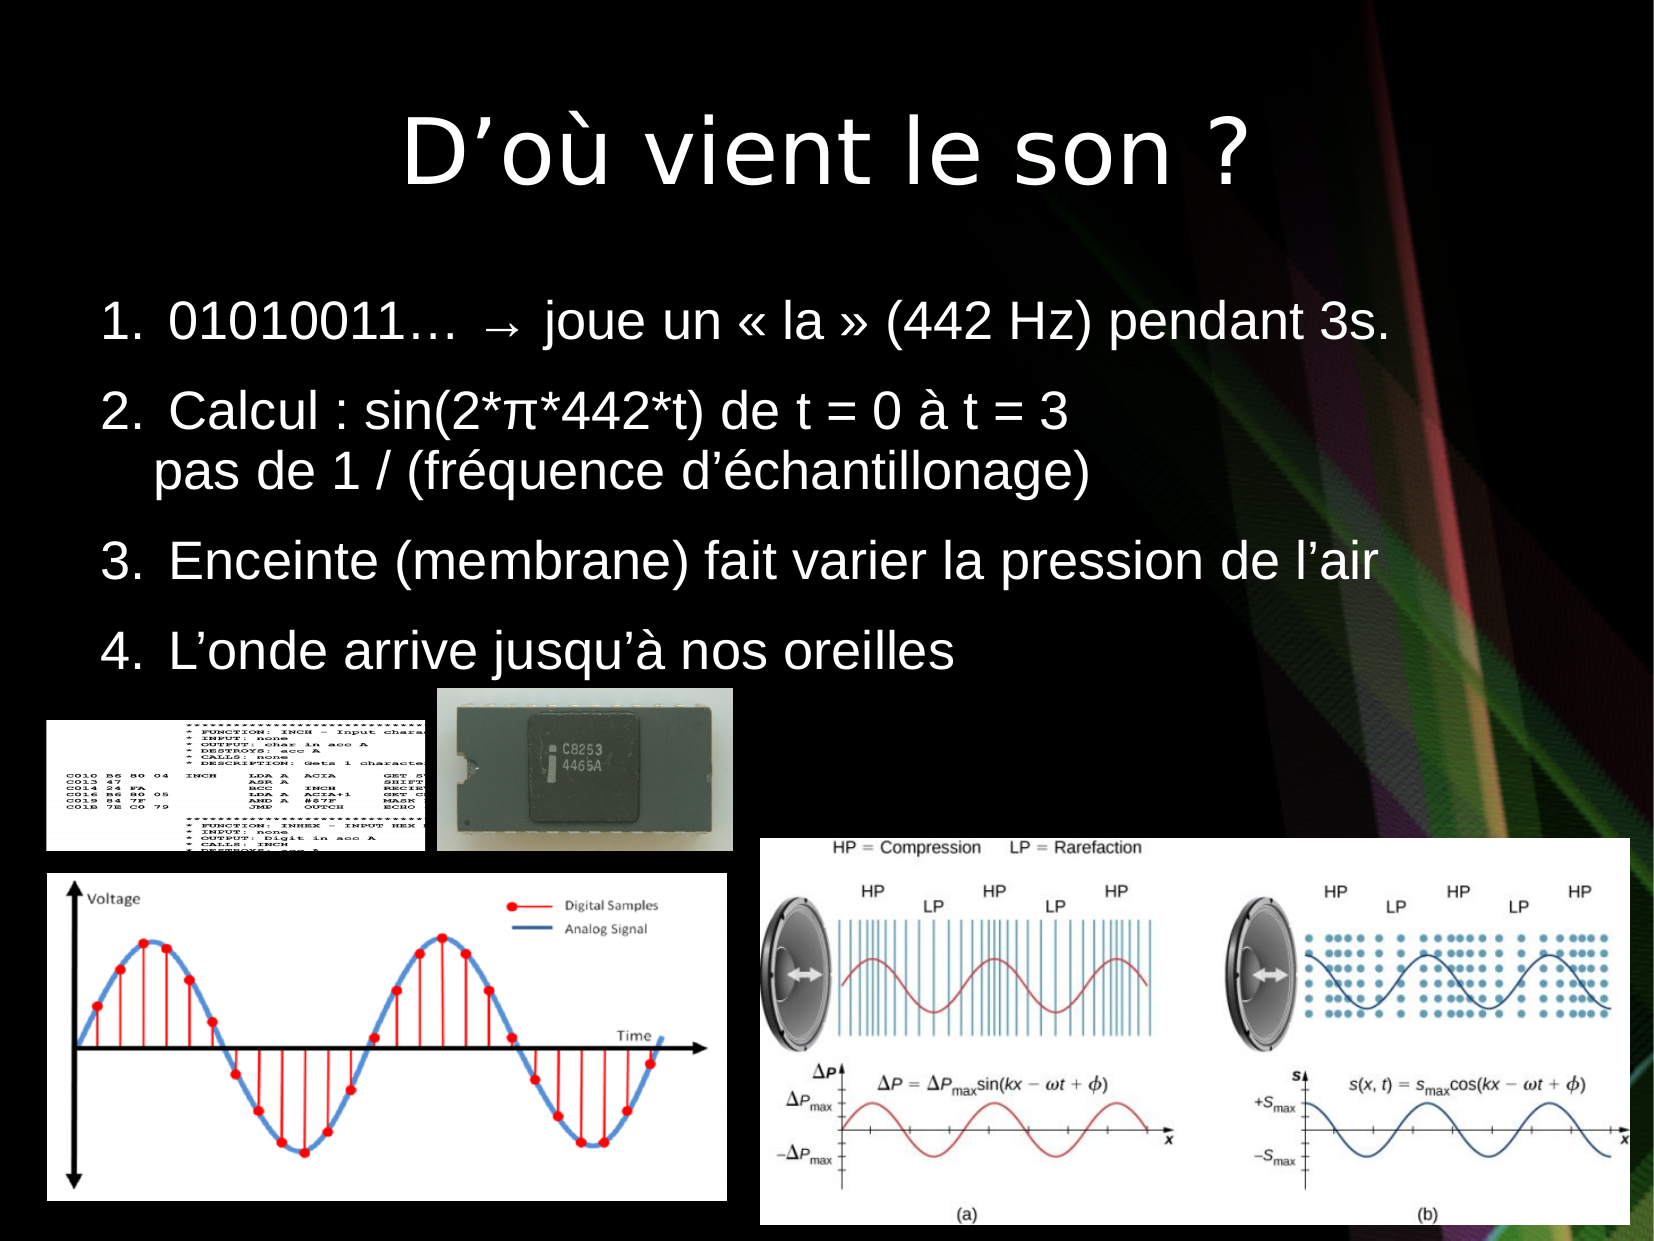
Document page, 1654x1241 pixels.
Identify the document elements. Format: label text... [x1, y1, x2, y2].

picture [0, 0, 1654, 1241]
title D’où vient le son ? [82, 49, 1571, 257]
list 01010011… → joue un « la » (442 Hz) pendant 3s. Calcul : sin(2*π*442*t) de t = 0 à t = 3 pas de 1 / (fréquence d’échantillonage) Enceinte (membrane) fait varier la pression de l’air L’onde arrive jusqu’à nos oreilles [82, 290, 1571, 768]
